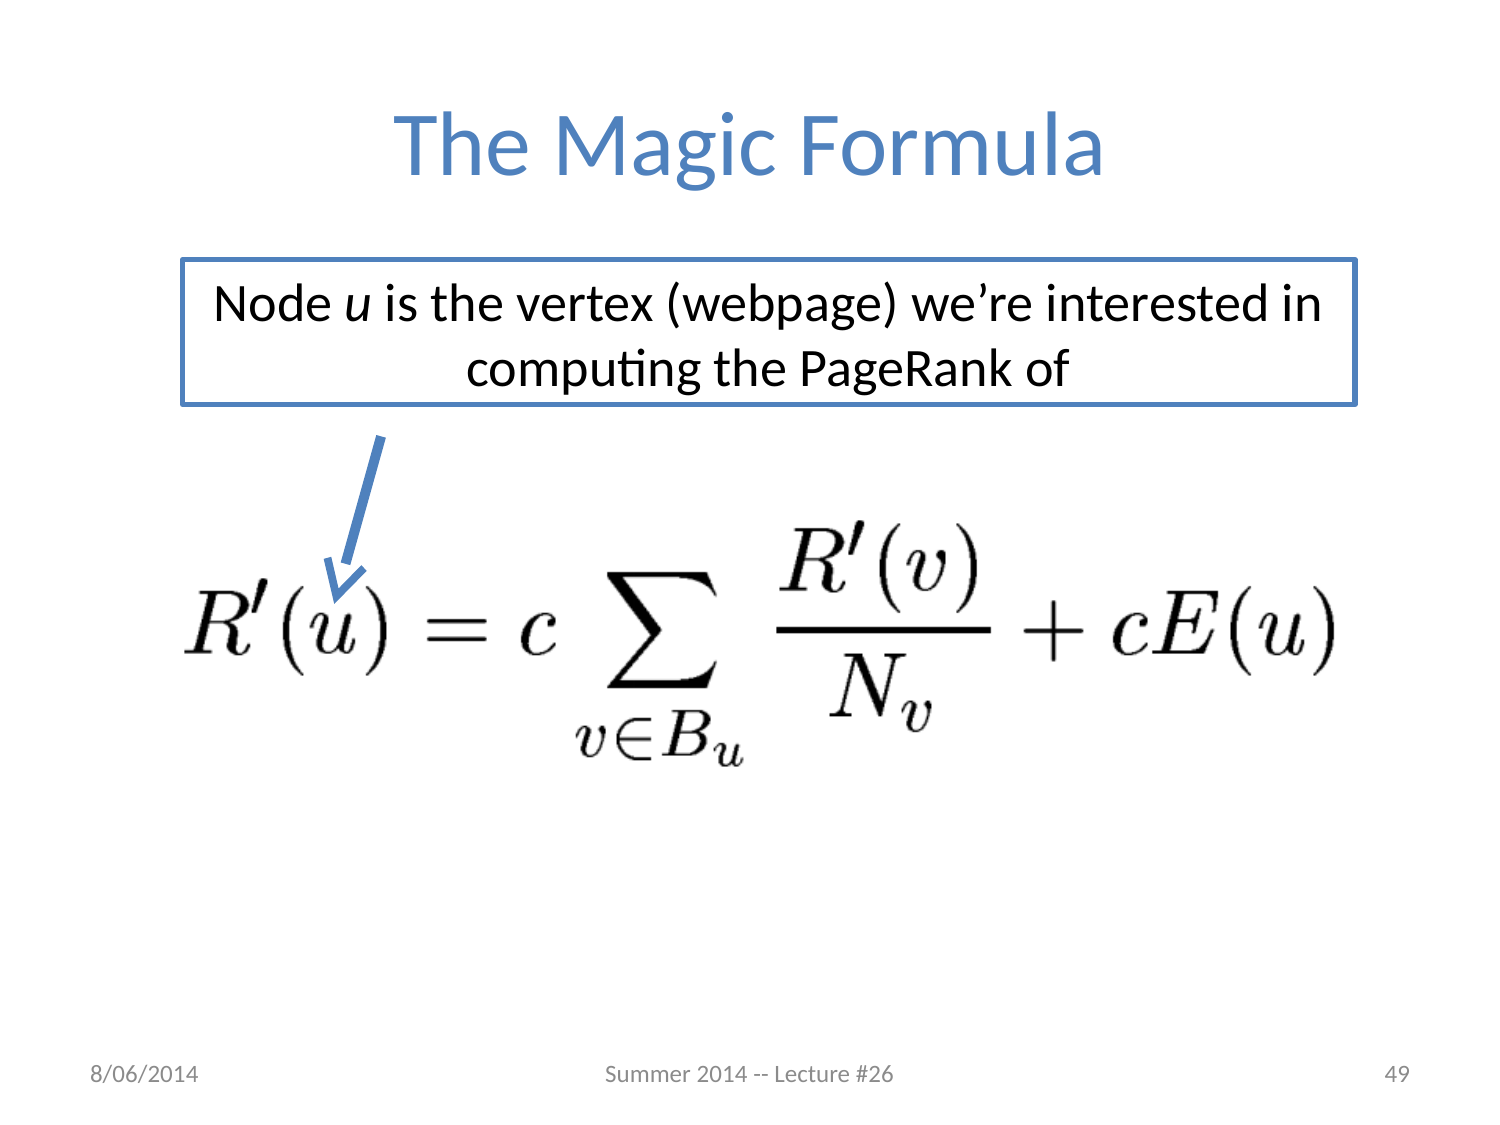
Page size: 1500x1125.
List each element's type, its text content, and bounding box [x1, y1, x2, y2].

text_box Node u is the vertex (webpage) we’re interested in computing the PageRank of [182, 259, 1355, 405]
picture [75, 262, 1425, 1005]
slide_number <number> [1074, 1042, 1425, 1103]
slide_number 8/06/2014 [75, 1042, 425, 1103]
title The Magic Formula [75, 45, 1425, 233]
footer Summer 2014 -- Lecture #26 [512, 1042, 988, 1103]
